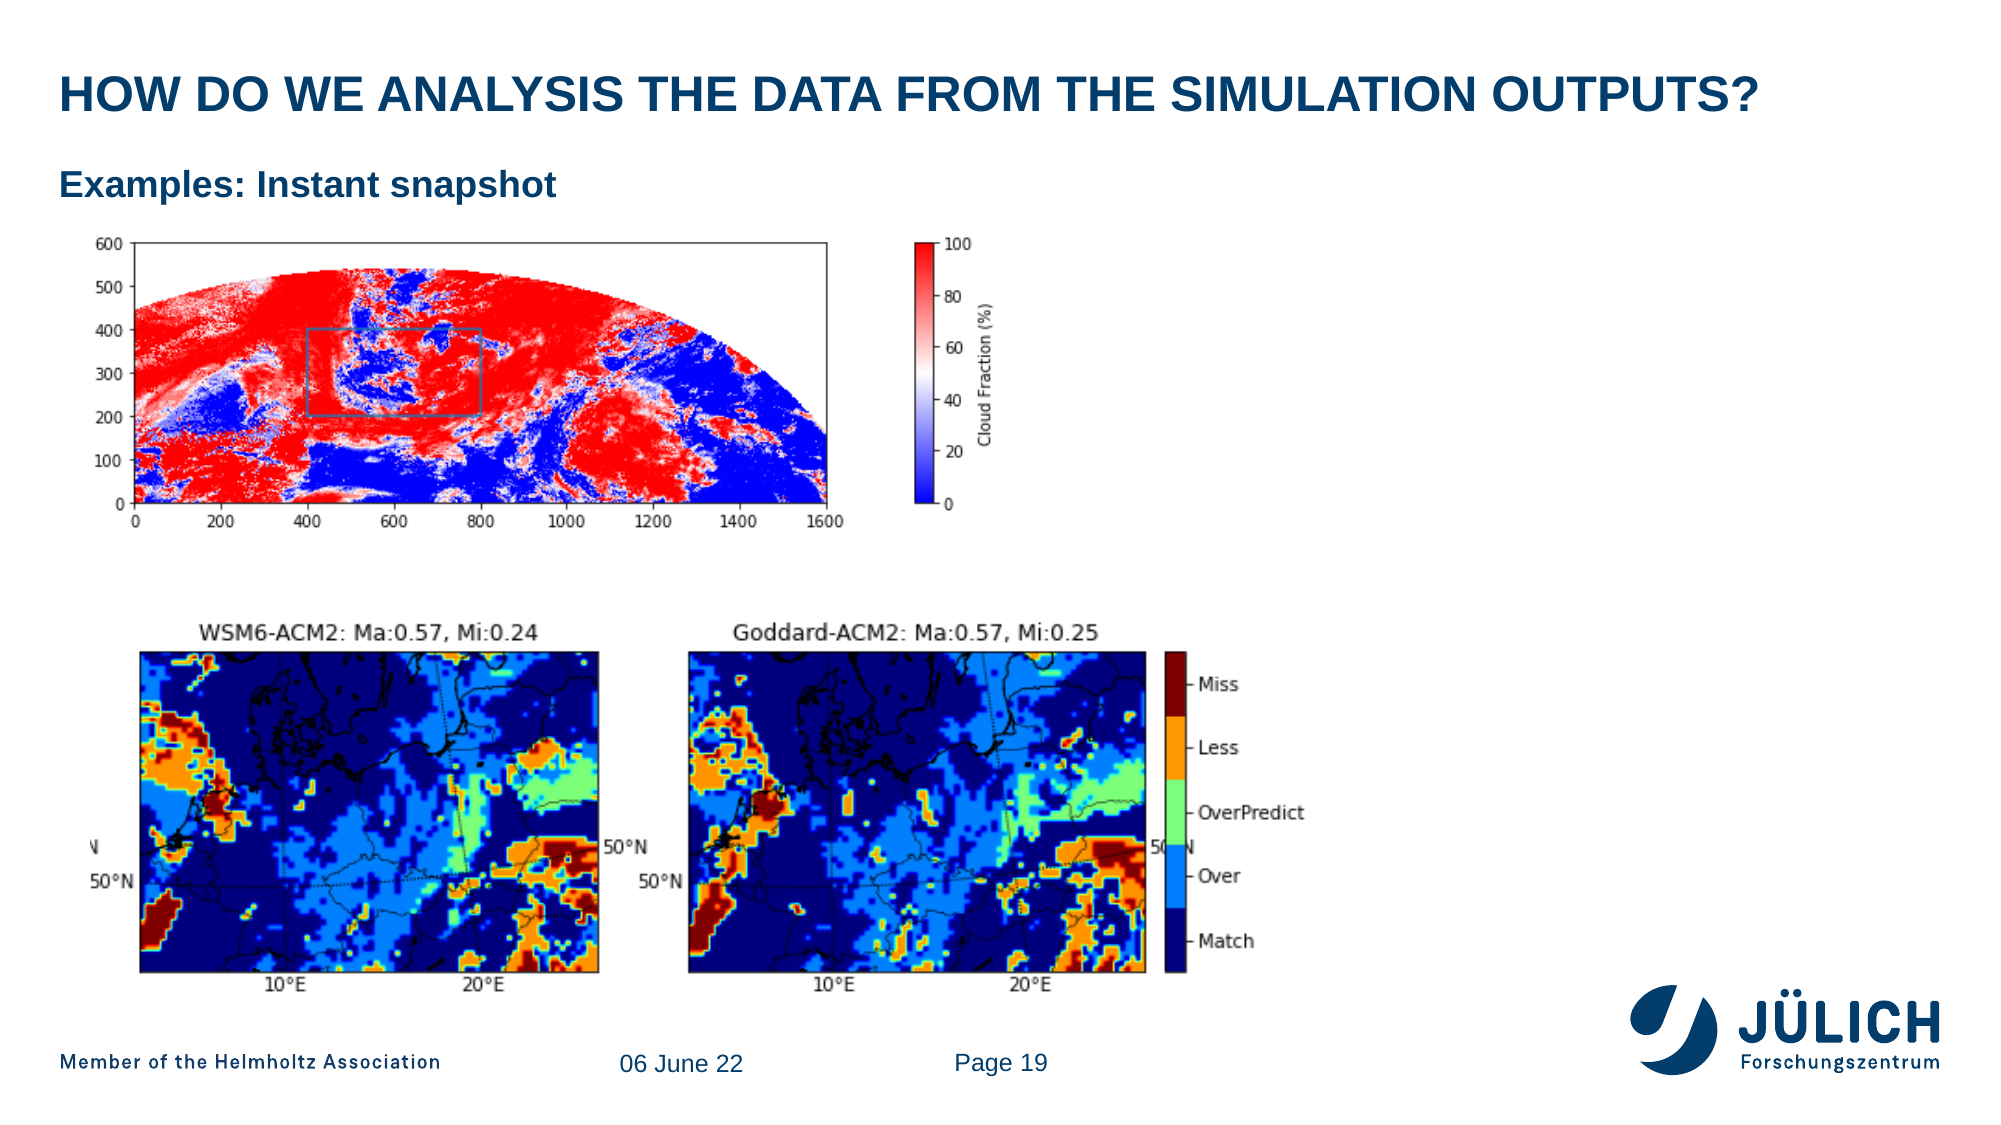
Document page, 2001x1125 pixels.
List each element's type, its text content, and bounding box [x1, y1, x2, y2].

picture [90, 570, 1319, 1008]
list Examples: Instant snapshot [58, 154, 1937, 238]
text_box 06 June 22 [619, 1047, 883, 1084]
title How do we analysis the data from the simulation outputs? [59, 53, 1938, 238]
slide_number Page <number> [954, 1046, 1073, 1084]
picture [83, 227, 1006, 540]
